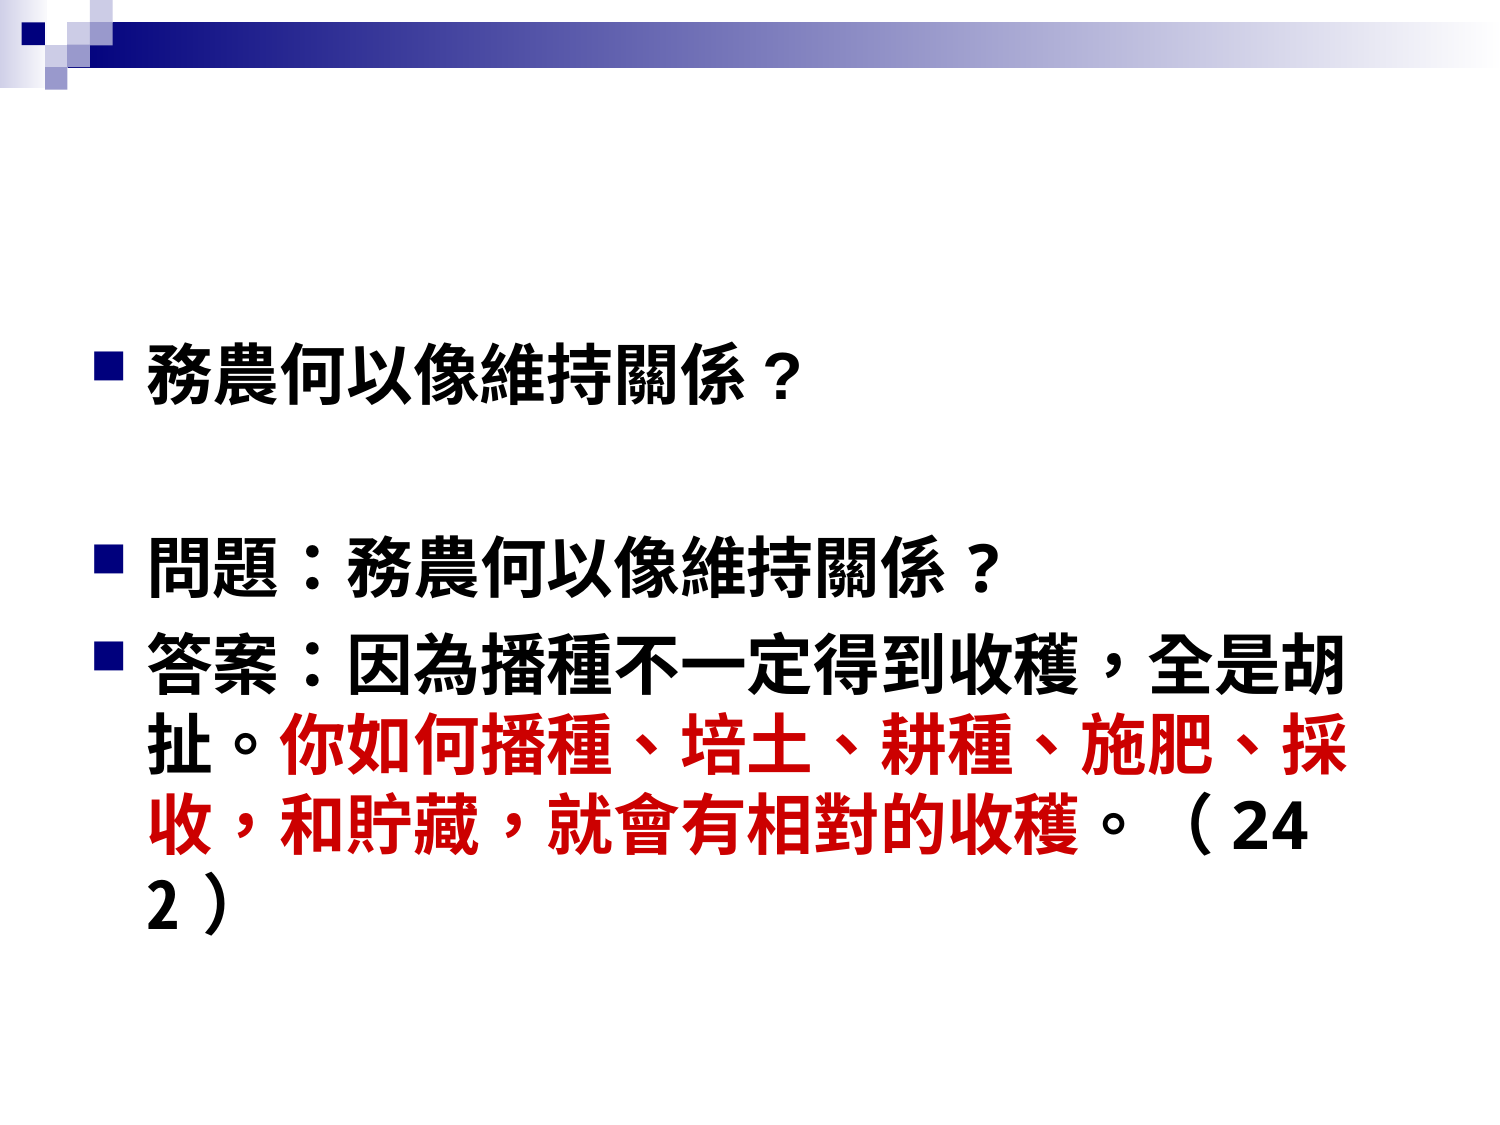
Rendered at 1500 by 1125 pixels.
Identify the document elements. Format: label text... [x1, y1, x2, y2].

list 務農何以像維持關係? 問題：務農何以像維持關係? 答案：因為播種不一定得到收穫，全是胡扯。你如何播種、培土、耕種、施肥、採收，和貯藏，就會有相對的收穫。（242） [75, 324, 1426, 963]
